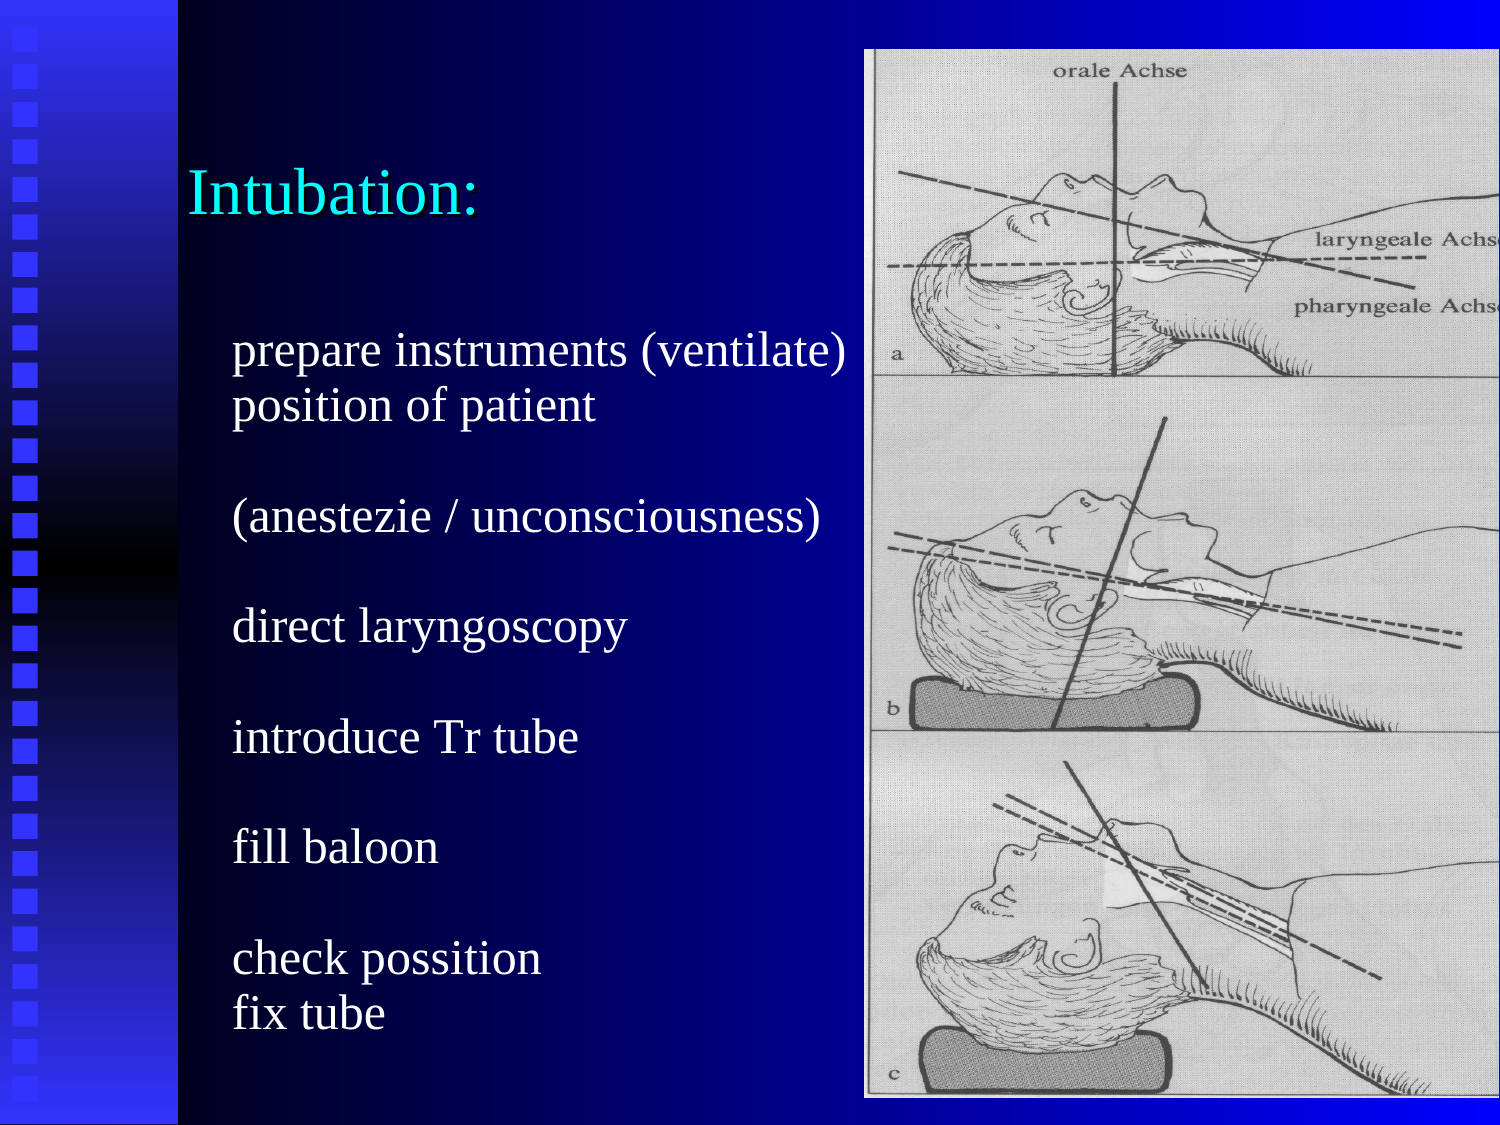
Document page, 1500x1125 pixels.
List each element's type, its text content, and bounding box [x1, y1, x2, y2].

picture [864, 49, 1499, 1098]
text_box prepare instruments (ventilate) position of patient (anestezie / unconsciousness) direct laryngoscopy introduce Tr tube fill baloon check possition fix tube [219, 324, 848, 1041]
title Intubation: [187, 99, 864, 288]
